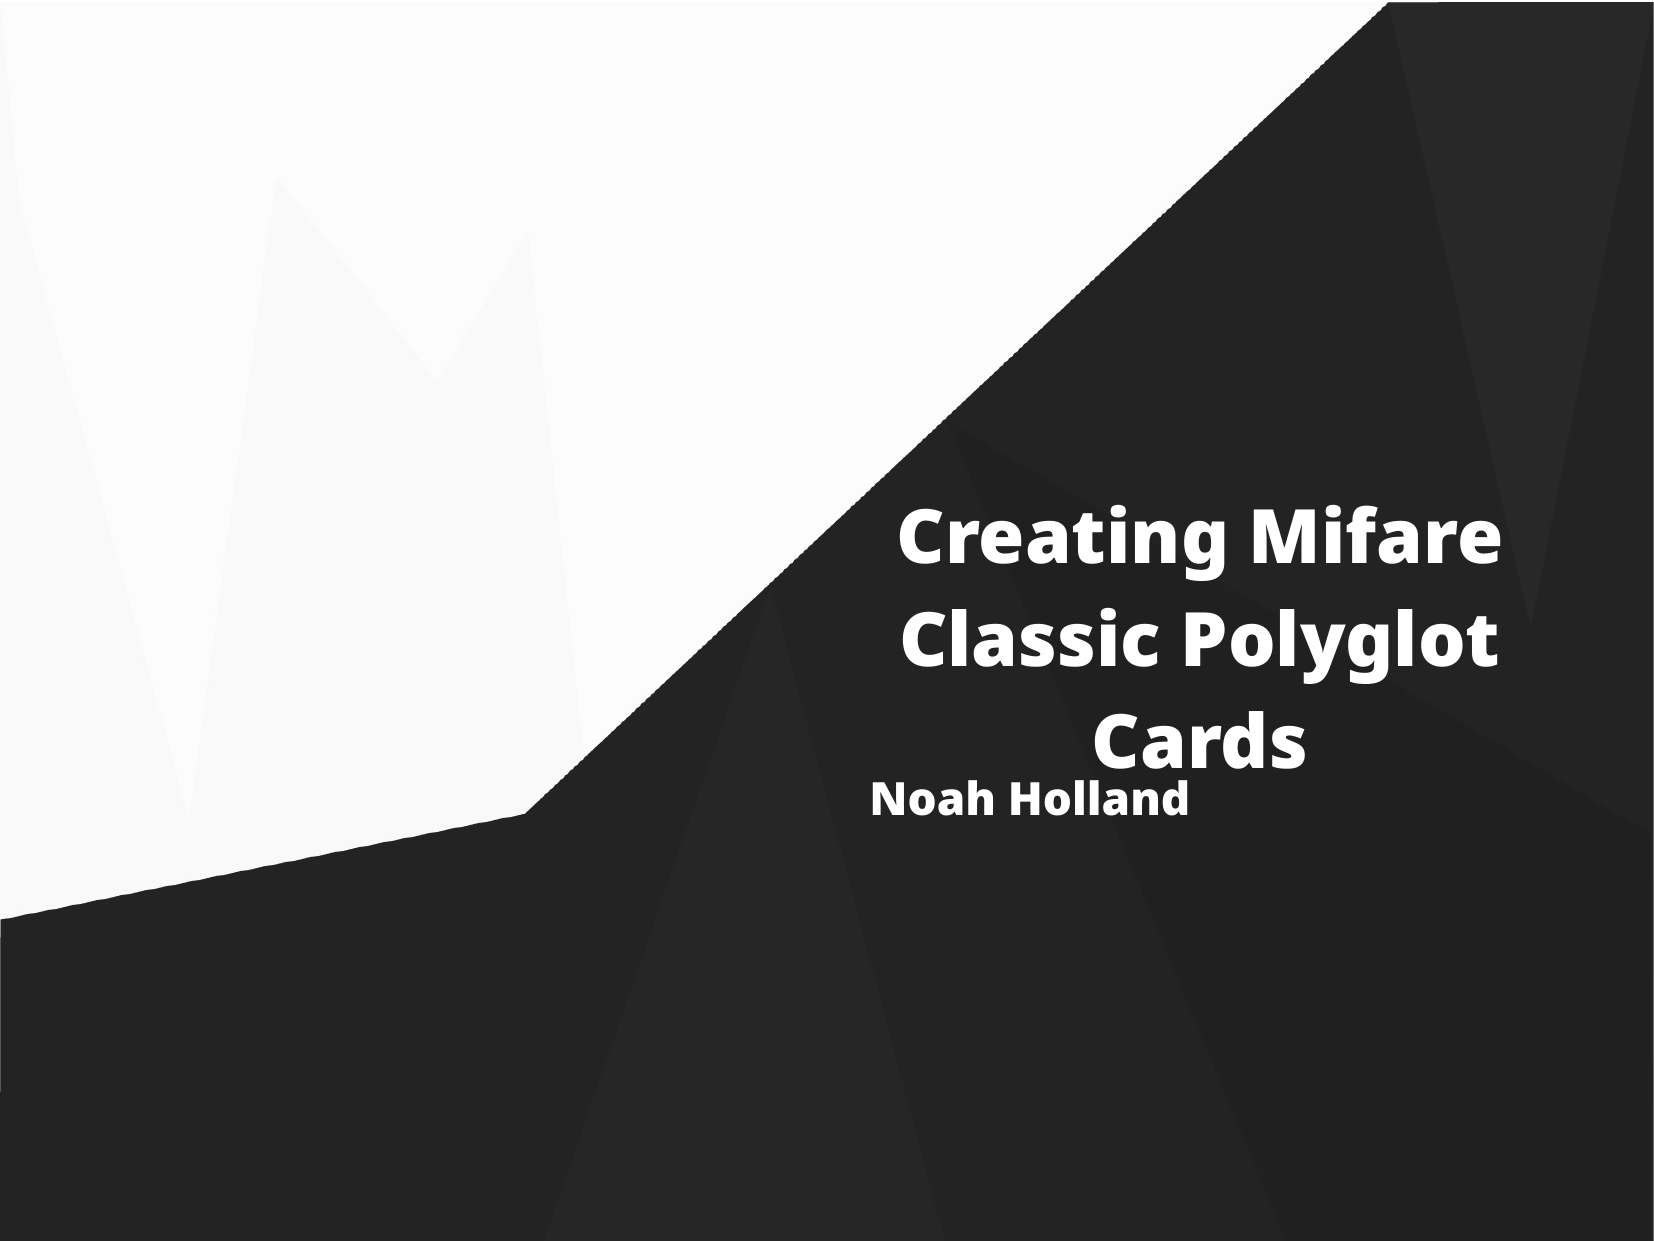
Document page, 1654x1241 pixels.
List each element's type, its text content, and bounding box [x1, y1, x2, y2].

title Creating Mifare Classic Polyglot Cards [787, 530, 1613, 744]
subtitle Noah Holland [869, 741, 1477, 854]
picture [0, 2, 1654, 1241]
